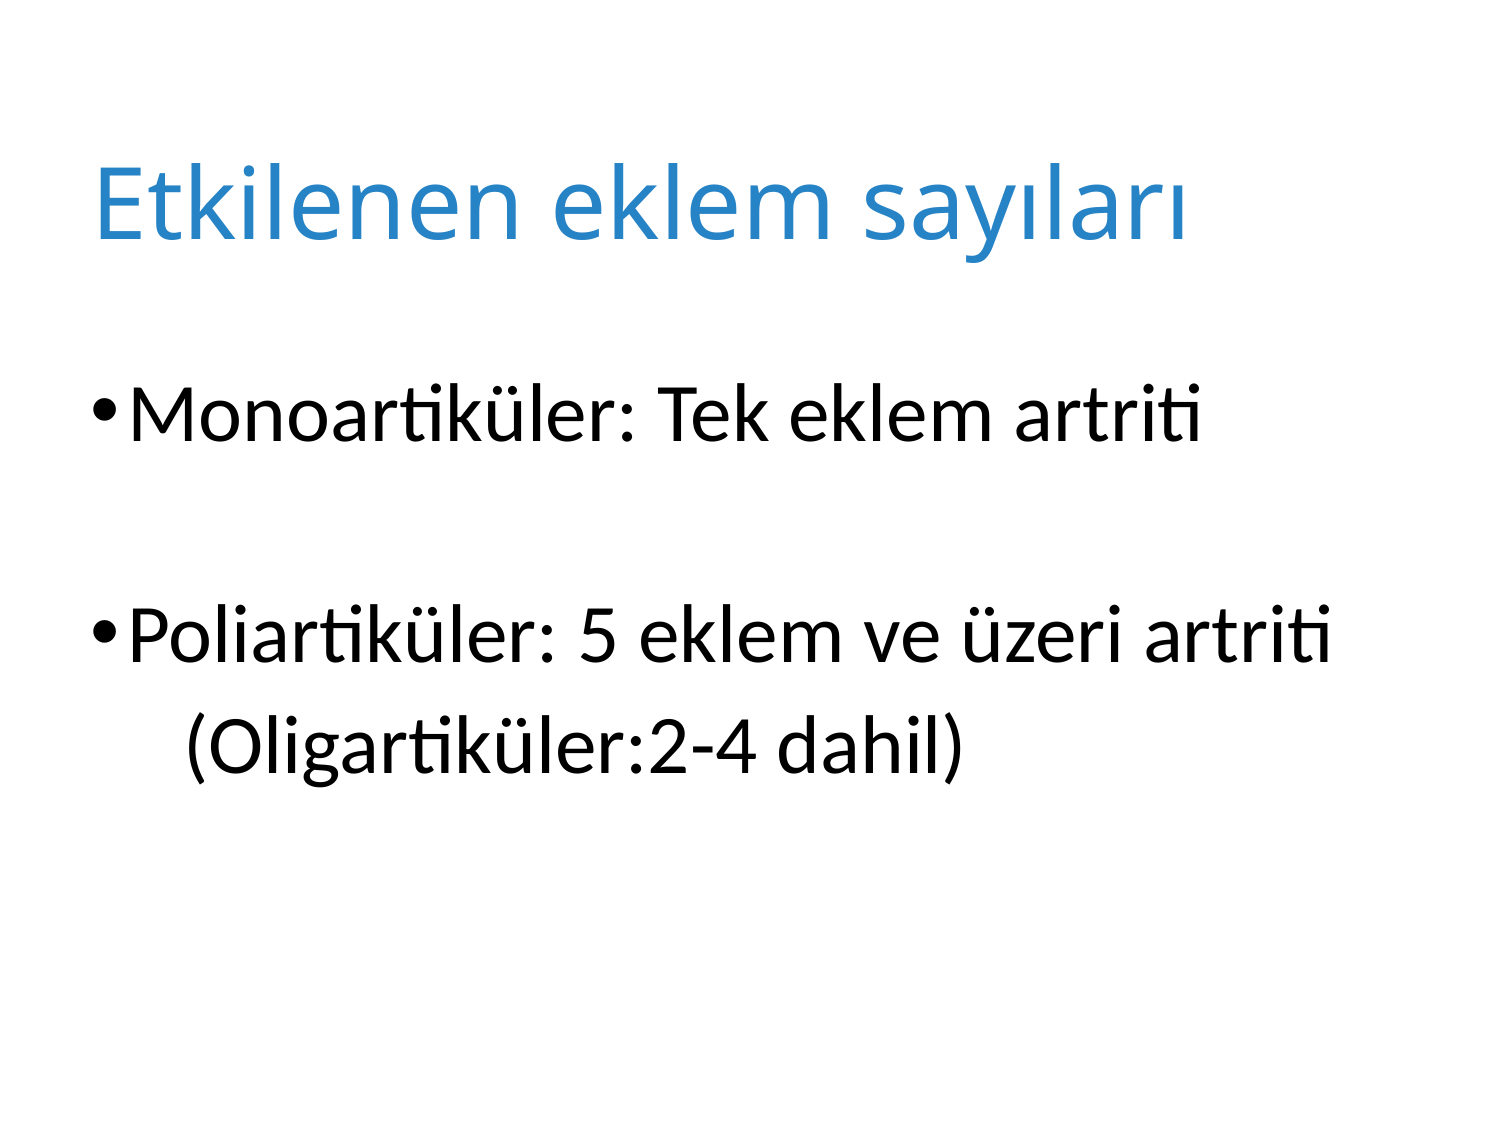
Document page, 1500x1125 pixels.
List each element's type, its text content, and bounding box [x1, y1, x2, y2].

list Monoartiküler: Tek eklem artriti Poliartiküler: 5 eklem ve üzeri artriti (Oligartiküler:2-4 dahil) [75, 361, 1426, 1005]
title Etkilenen eklem sayıları [76, 113, 1427, 302]
